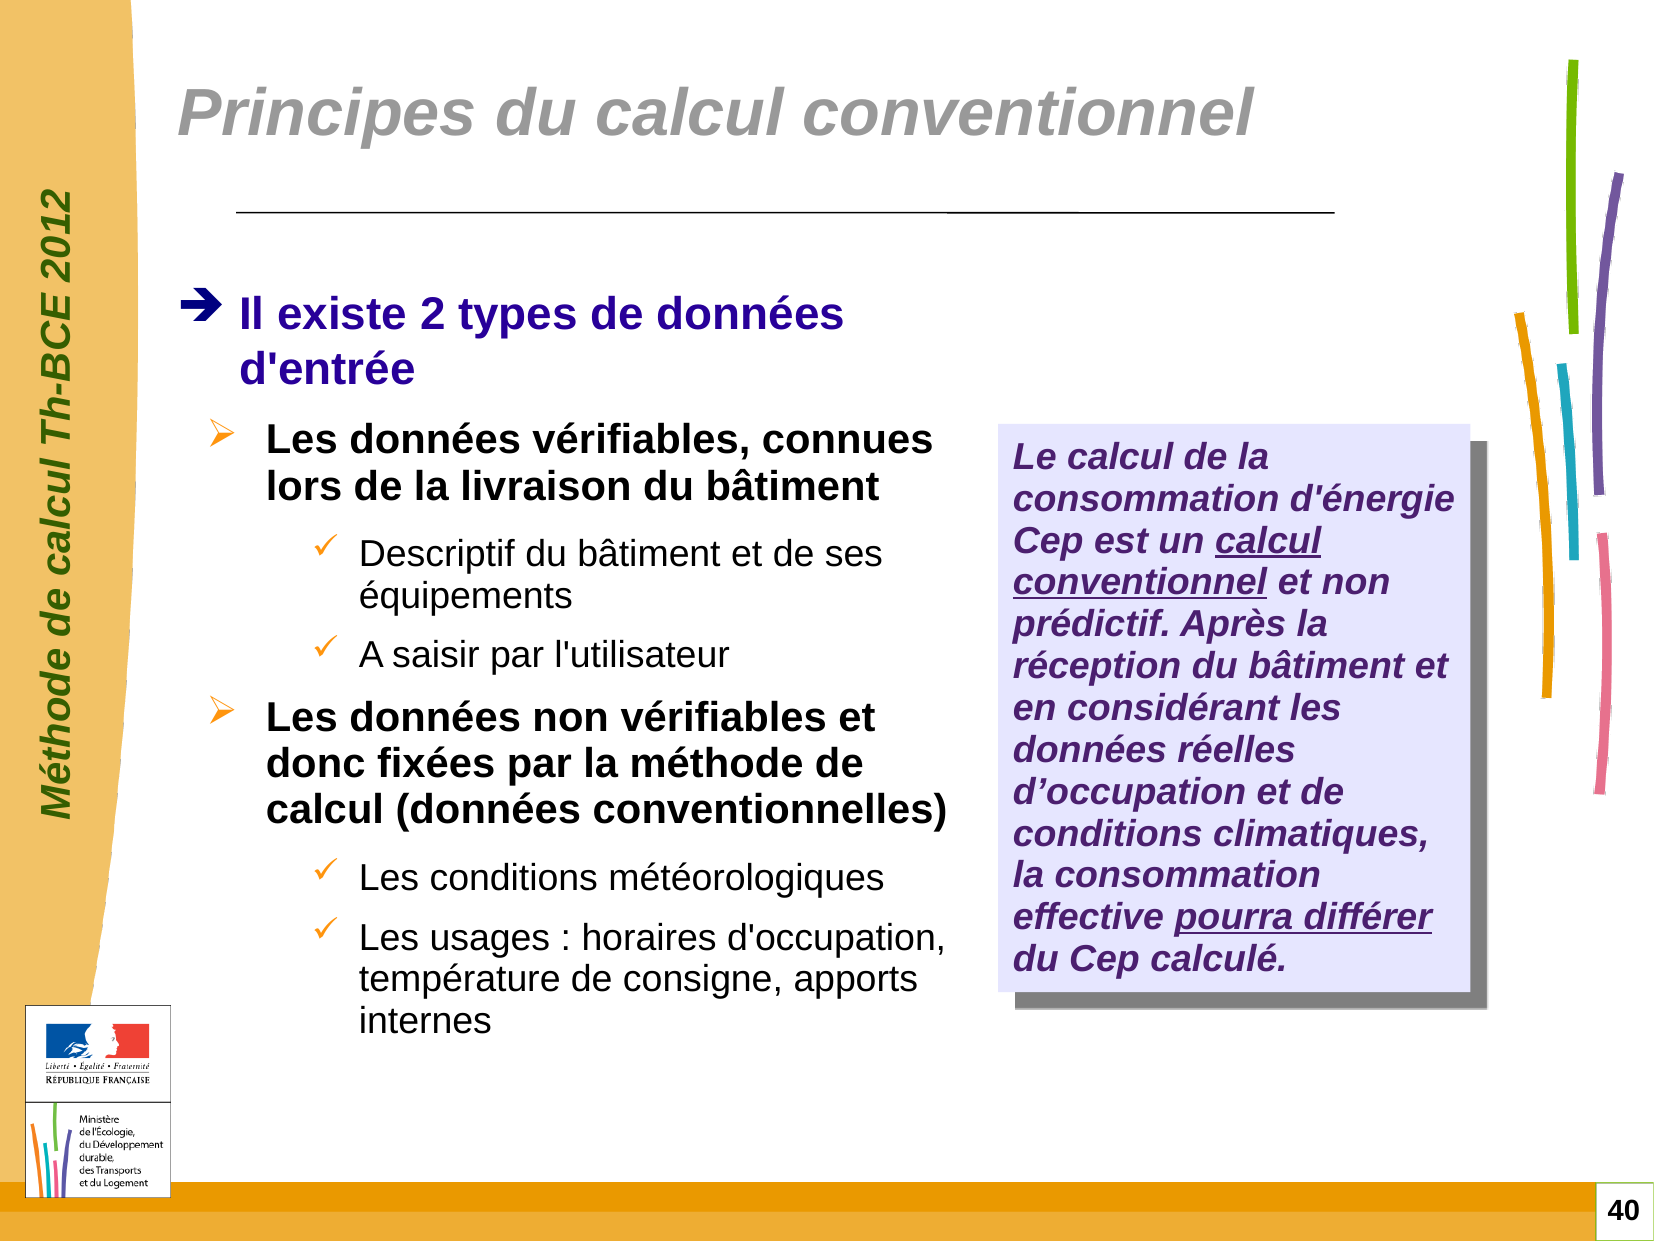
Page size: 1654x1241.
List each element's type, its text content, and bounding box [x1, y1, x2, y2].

picture [0, 0, 1654, 1241]
title Principes du calcul conventionnel [177, 29, 1536, 198]
text_box Méthode de calcul Th-BCE 2012 [11, 47, 101, 963]
list Il existe 2 types de données d'entrée Les données vérifiables, connues lors de la livraison du bâtiment Descriptif du bâtiment et de ses équipements A saisir par l'utilisateur Les données non vérifiables et donc fixées par la méthode de calcul (données conventionnelles) Les conditions météorologiques Les usages : horaires d'occupation, température de consigne, apports internes [177, 283, 975, 1115]
text_box Le calcul de la consommation d'énergie Cep est un calcul conventionnel et non prédictif. Après la réception du bâtiment et en considérant les données réelles d’occupation et de conditions climatiques, la consommation effective pourra différer du Cep calculé. [998, 423, 1471, 993]
